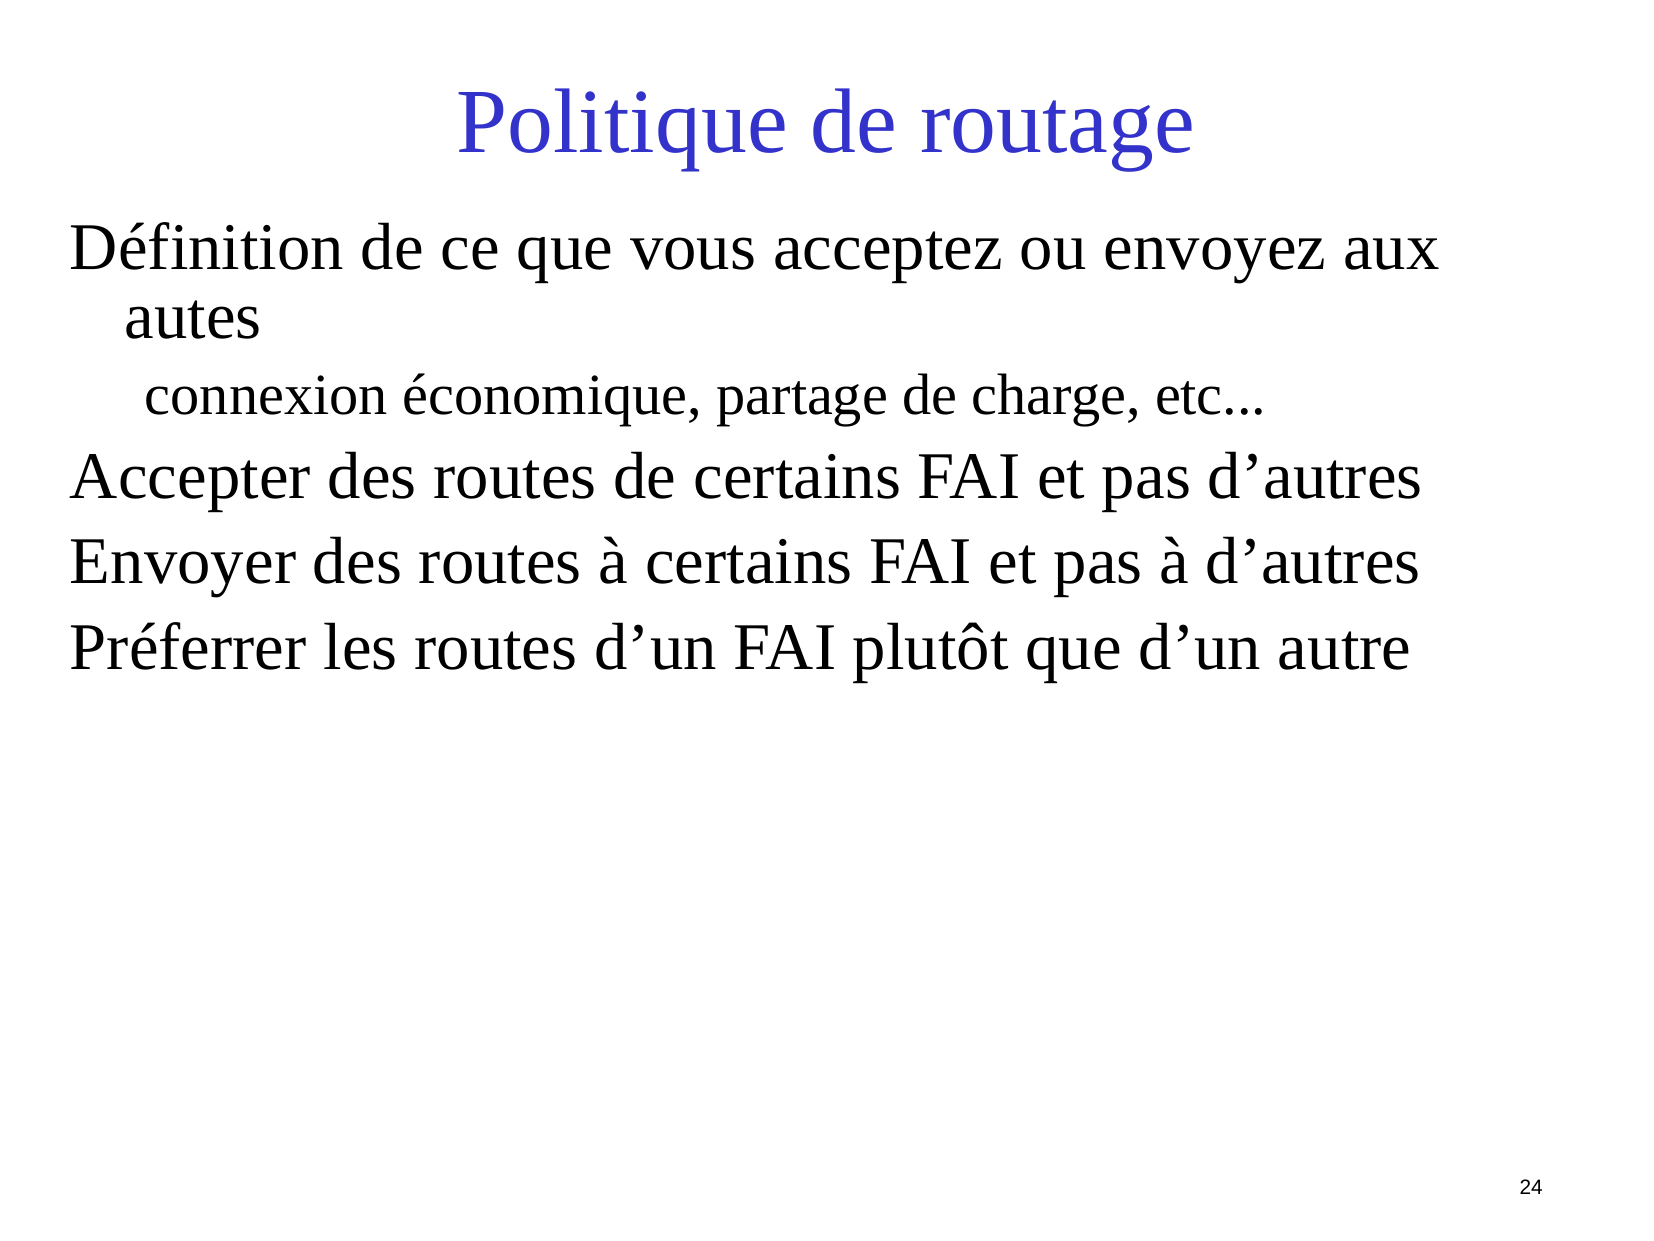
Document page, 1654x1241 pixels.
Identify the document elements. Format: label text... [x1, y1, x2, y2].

title Politique de routage [123, 41, 1530, 207]
list Définition de ce que vous acceptez ou envoyez aux autes connexion économique, partage de charge, etc... Accepter des routes de certains FAI et pas d’autres Envoyer des routes à certains FAI et pas à d’autres Préferrer les routes d’un FAI plutôt que d’un autre [55, 206, 1516, 1185]
